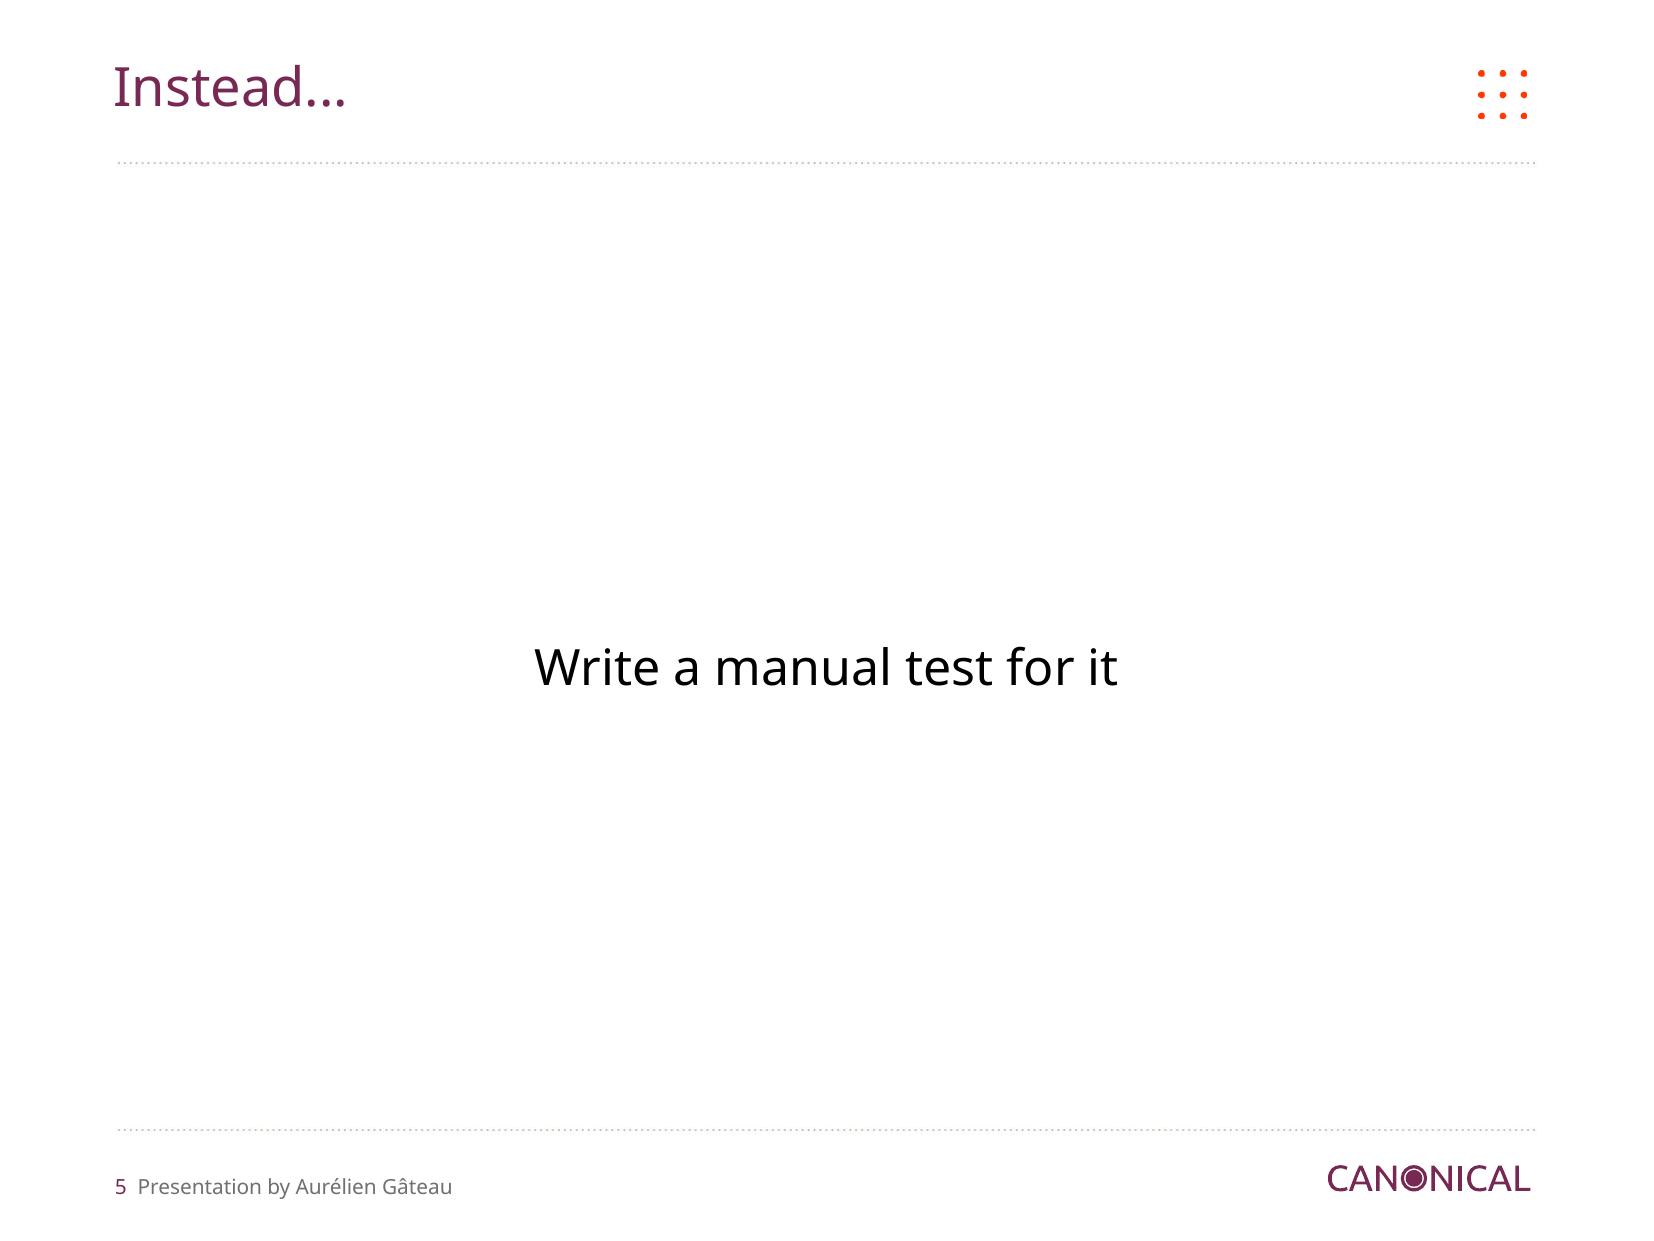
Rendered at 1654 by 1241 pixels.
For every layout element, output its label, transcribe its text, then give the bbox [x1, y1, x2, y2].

picture [116, 1128, 1539, 1135]
picture [116, 160, 1539, 168]
title Instead... [113, 64, 1382, 107]
subtitle Write a manual test for it [115, 256, 1540, 1076]
picture [1478, 70, 1527, 119]
